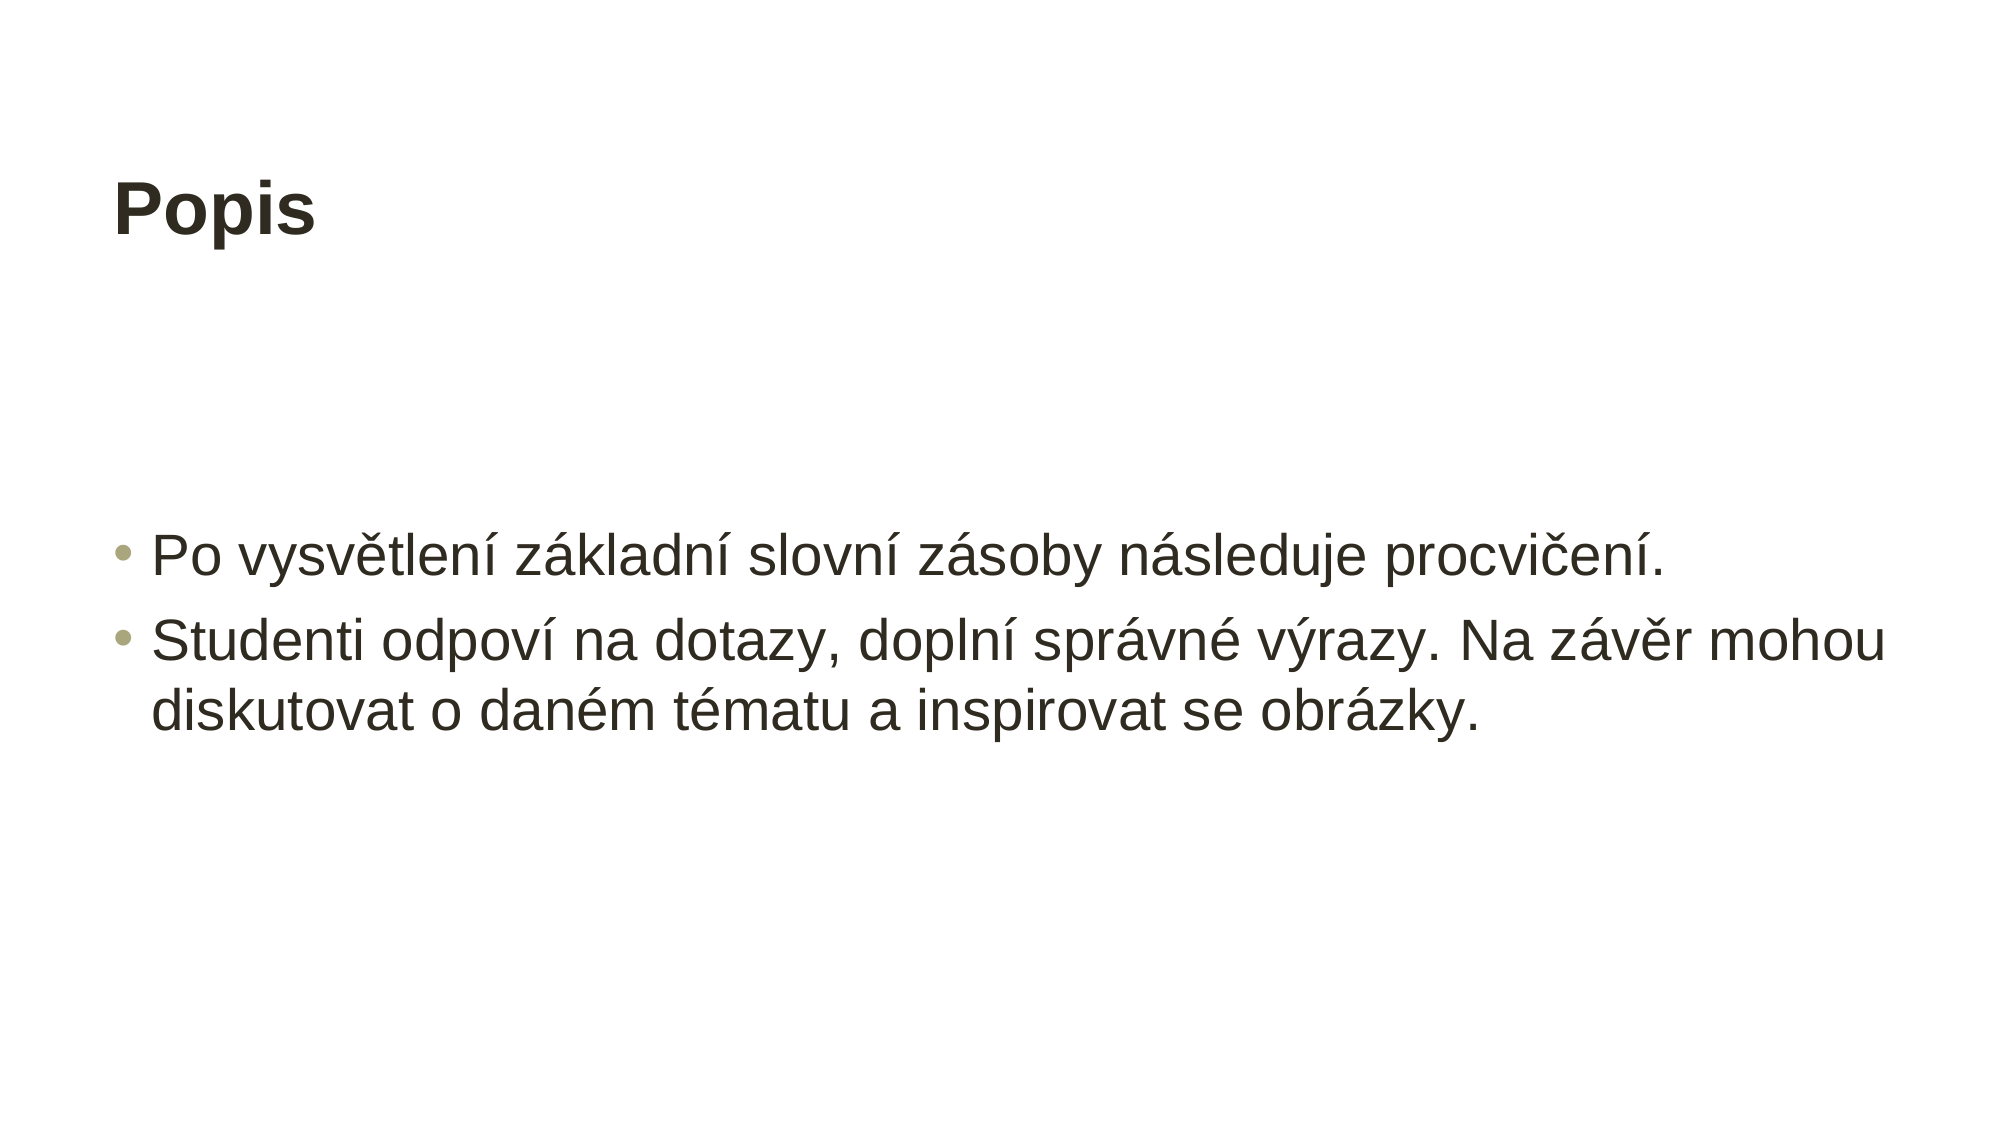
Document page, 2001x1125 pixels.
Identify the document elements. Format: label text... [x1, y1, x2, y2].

list Popis Po vysvětlení základní slovní zásoby následuje procvičení. Studenti odpoví na dotazy, doplní správné výrazy. Na závěr mohou diskutovat o daném tématu a inspirovat se obrázky. [80, 63, 1938, 1014]
